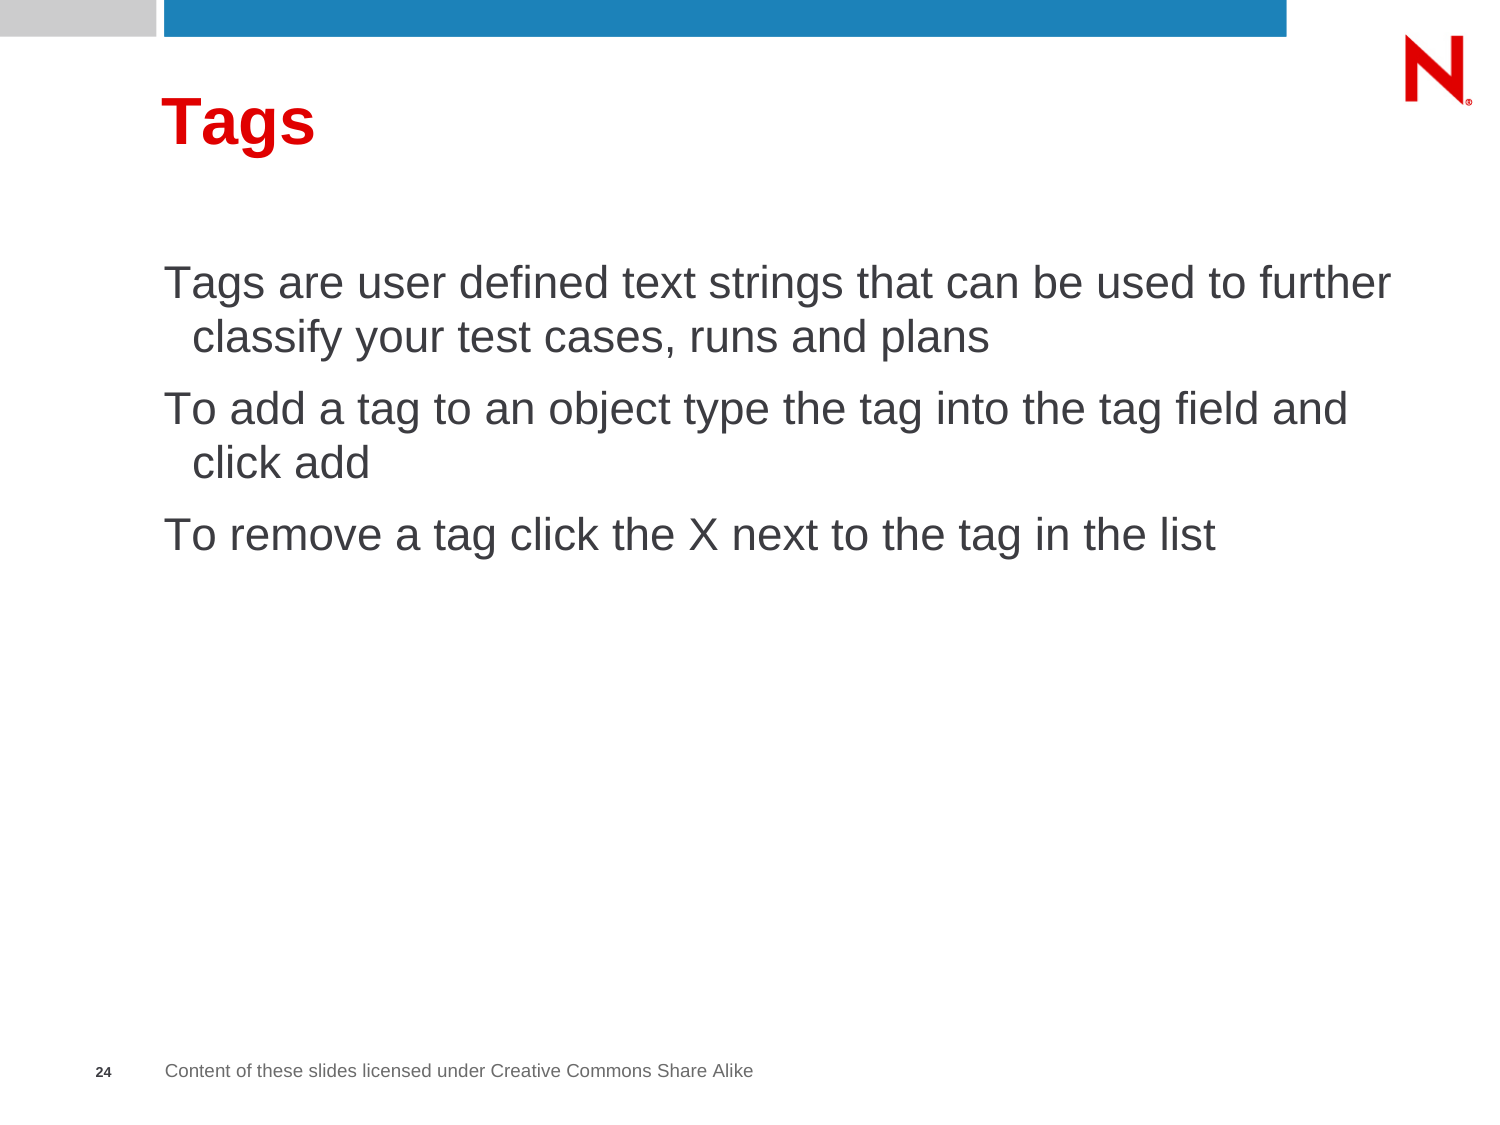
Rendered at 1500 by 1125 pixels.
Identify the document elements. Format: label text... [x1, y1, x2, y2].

title Tags [161, 41, 1383, 205]
picture [1403, 32, 1473, 107]
list Tags are user defined text strings that can be used to further classify your test cases, runs and plans To add a tag to an object type the tag into the tag field and click add To remove a tag click the X next to the tag in the list [163, 254, 1404, 986]
